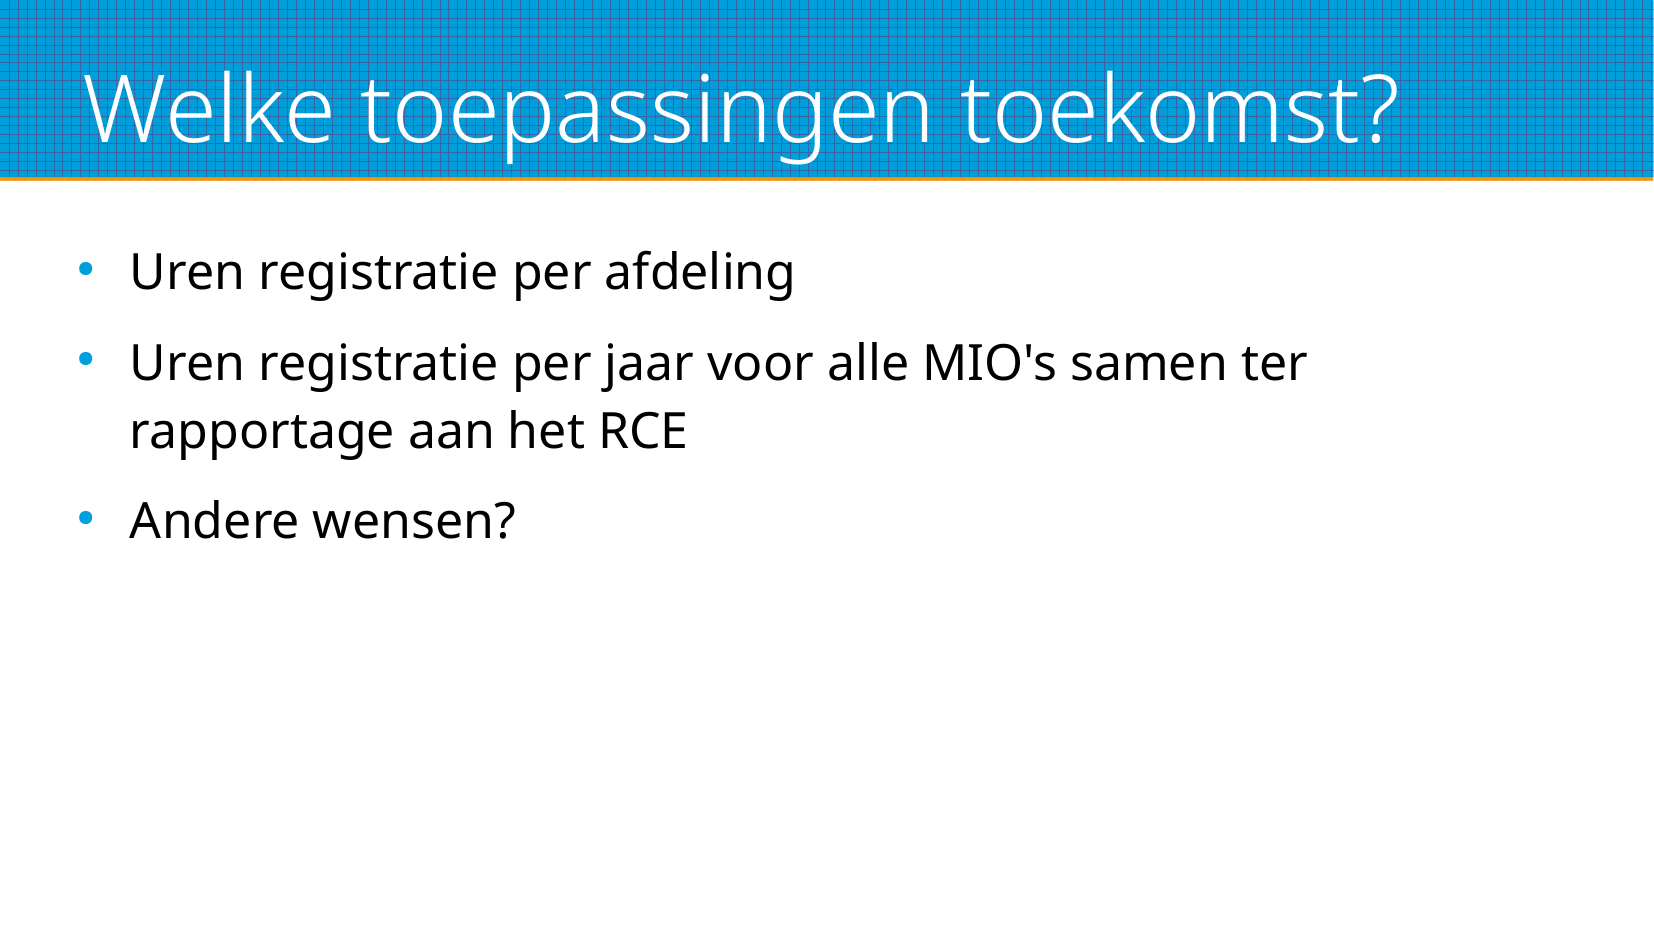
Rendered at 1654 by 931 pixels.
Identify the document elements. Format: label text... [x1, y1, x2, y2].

title Welke toepassingen toekomst? [82, 14, 1571, 171]
list Uren registratie per afdeling Uren registratie per jaar voor alle MIO's samen ter rapportage aan het RCE Andere wensen? [59, 236, 1540, 811]
